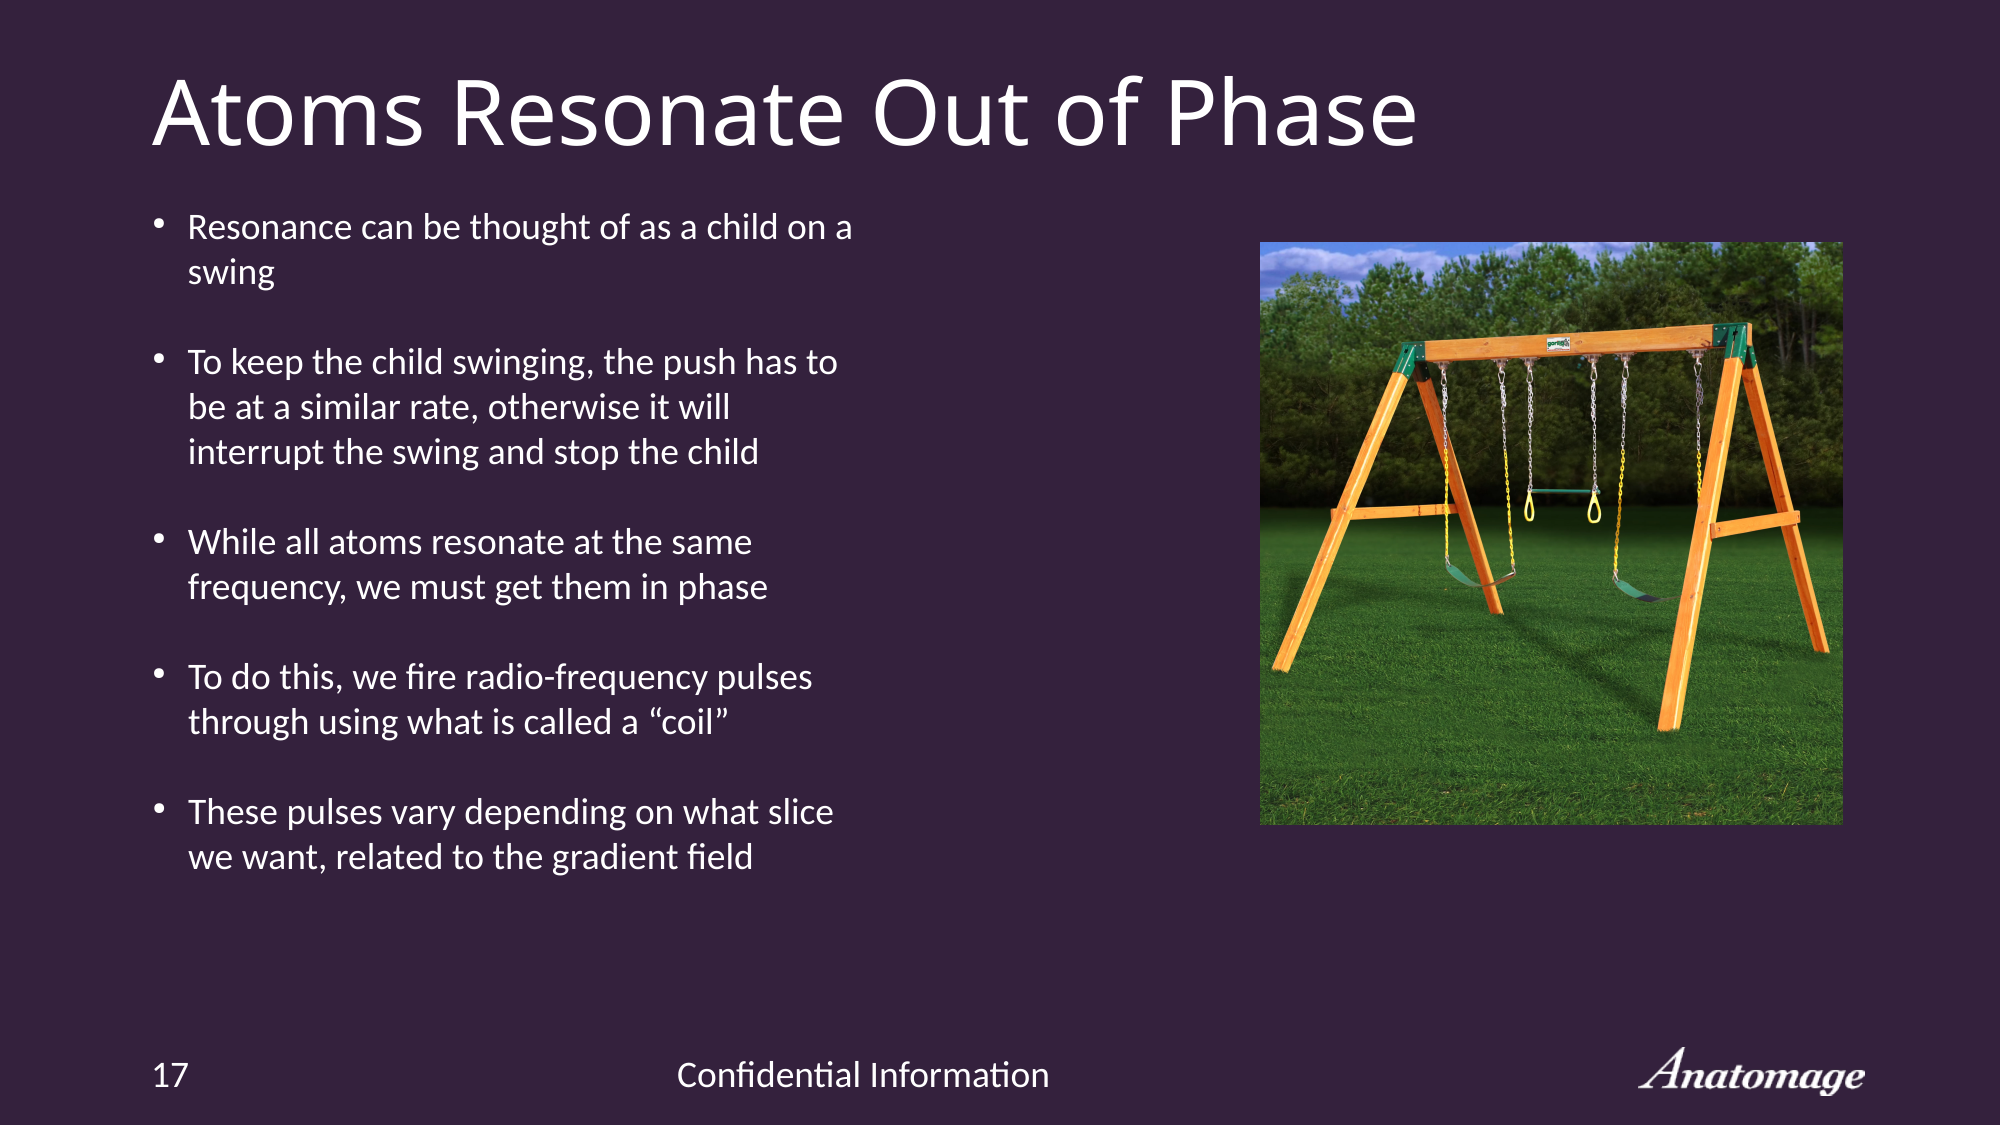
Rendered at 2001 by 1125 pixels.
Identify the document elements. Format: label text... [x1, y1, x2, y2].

picture [1260, 242, 1843, 826]
footer Confidential Information [662, 1042, 1338, 1103]
picture [1638, 1047, 1865, 1096]
title Atoms Resonate Out of Phase [137, 60, 1863, 278]
slide_number <number> [136, 1042, 587, 1103]
text_box Resonance can be thought of as a child on a swing To keep the child swinging, the push has to be at a similar rate, otherwise it will interrupt the swing and stop the child While all atoms resonate at the same frequency, we must get them in phase To do this, we fire radio-frequency pulses through using what is called a “coil” These pulses vary depending on what slice we want, related to the gradient field [137, 193, 888, 991]
